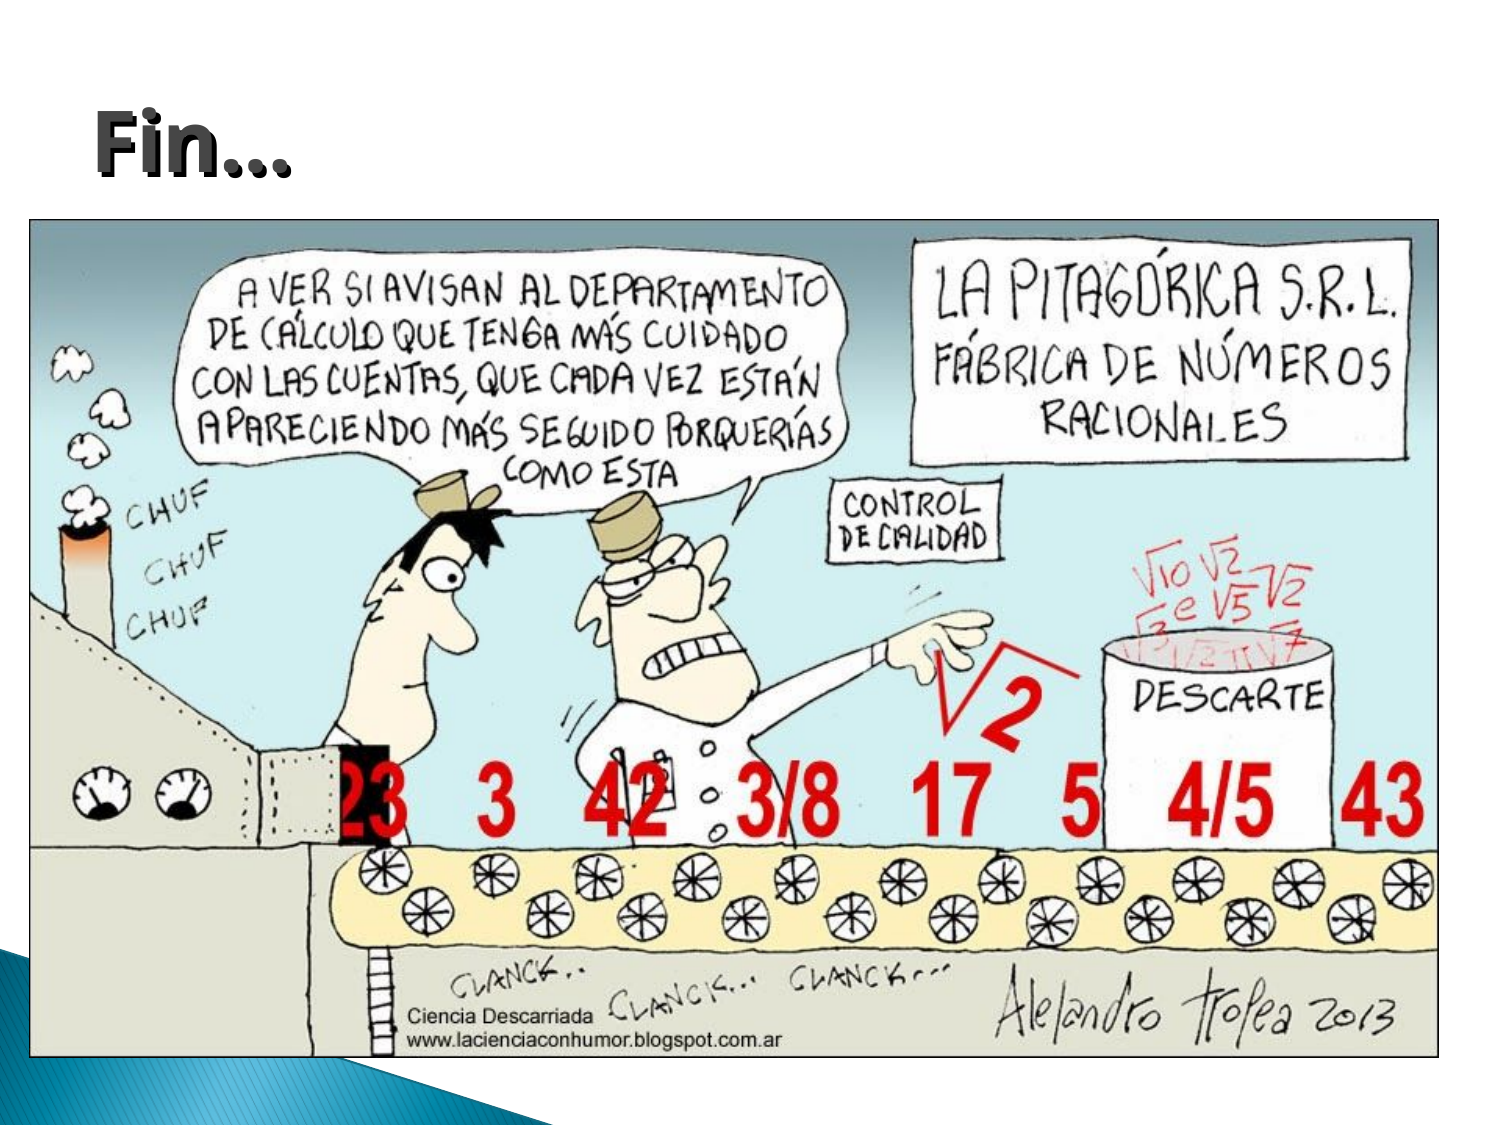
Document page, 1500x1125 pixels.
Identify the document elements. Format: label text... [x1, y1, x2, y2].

picture [29, 219, 1439, 1058]
title Fin… [75, 45, 1426, 219]
